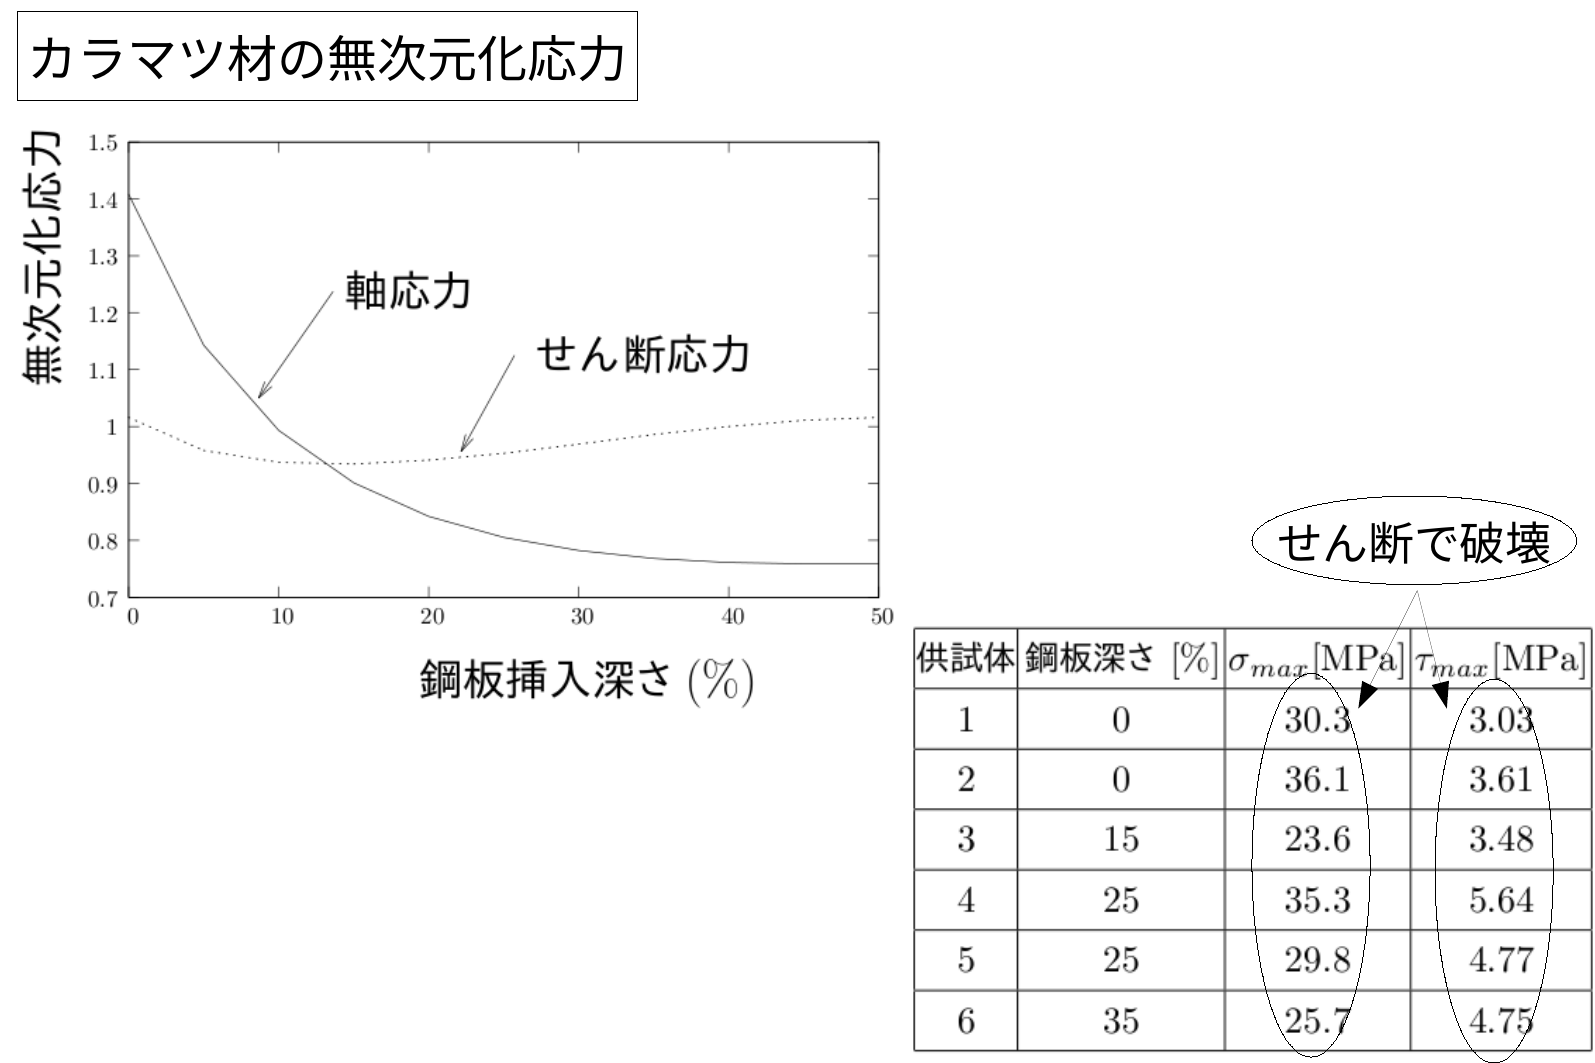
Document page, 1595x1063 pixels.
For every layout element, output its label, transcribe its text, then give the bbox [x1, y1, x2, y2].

text_box カラマツ材の無次元化応力 [17, 11, 638, 101]
text_box せん断で破壊 [1251, 496, 1577, 585]
picture [5, 111, 1595, 1058]
